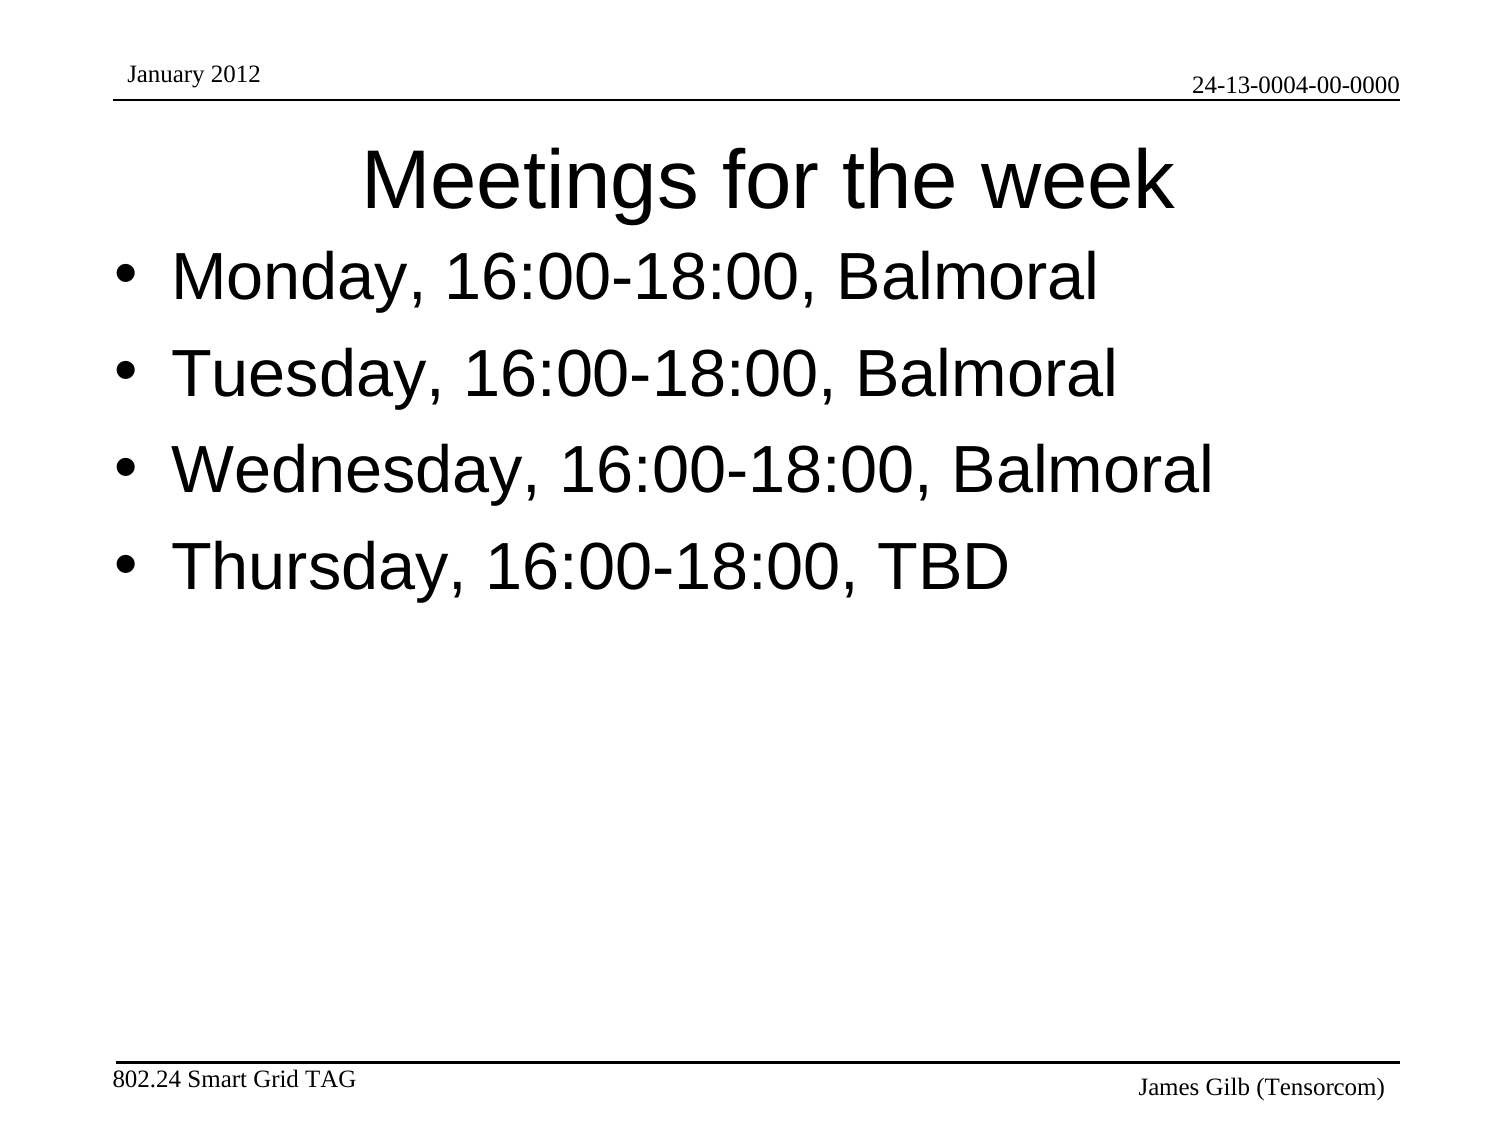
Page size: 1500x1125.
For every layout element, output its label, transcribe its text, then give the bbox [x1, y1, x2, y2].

list Monday, 16:00-18:00, Balmoral Tuesday, 16:00-18:00, Balmoral Wednesday, 16:00-18:00, Balmoral Thursday, 16:00-18:00, TBD [99, 224, 1375, 968]
title Meetings for the week [112, 112, 1426, 238]
